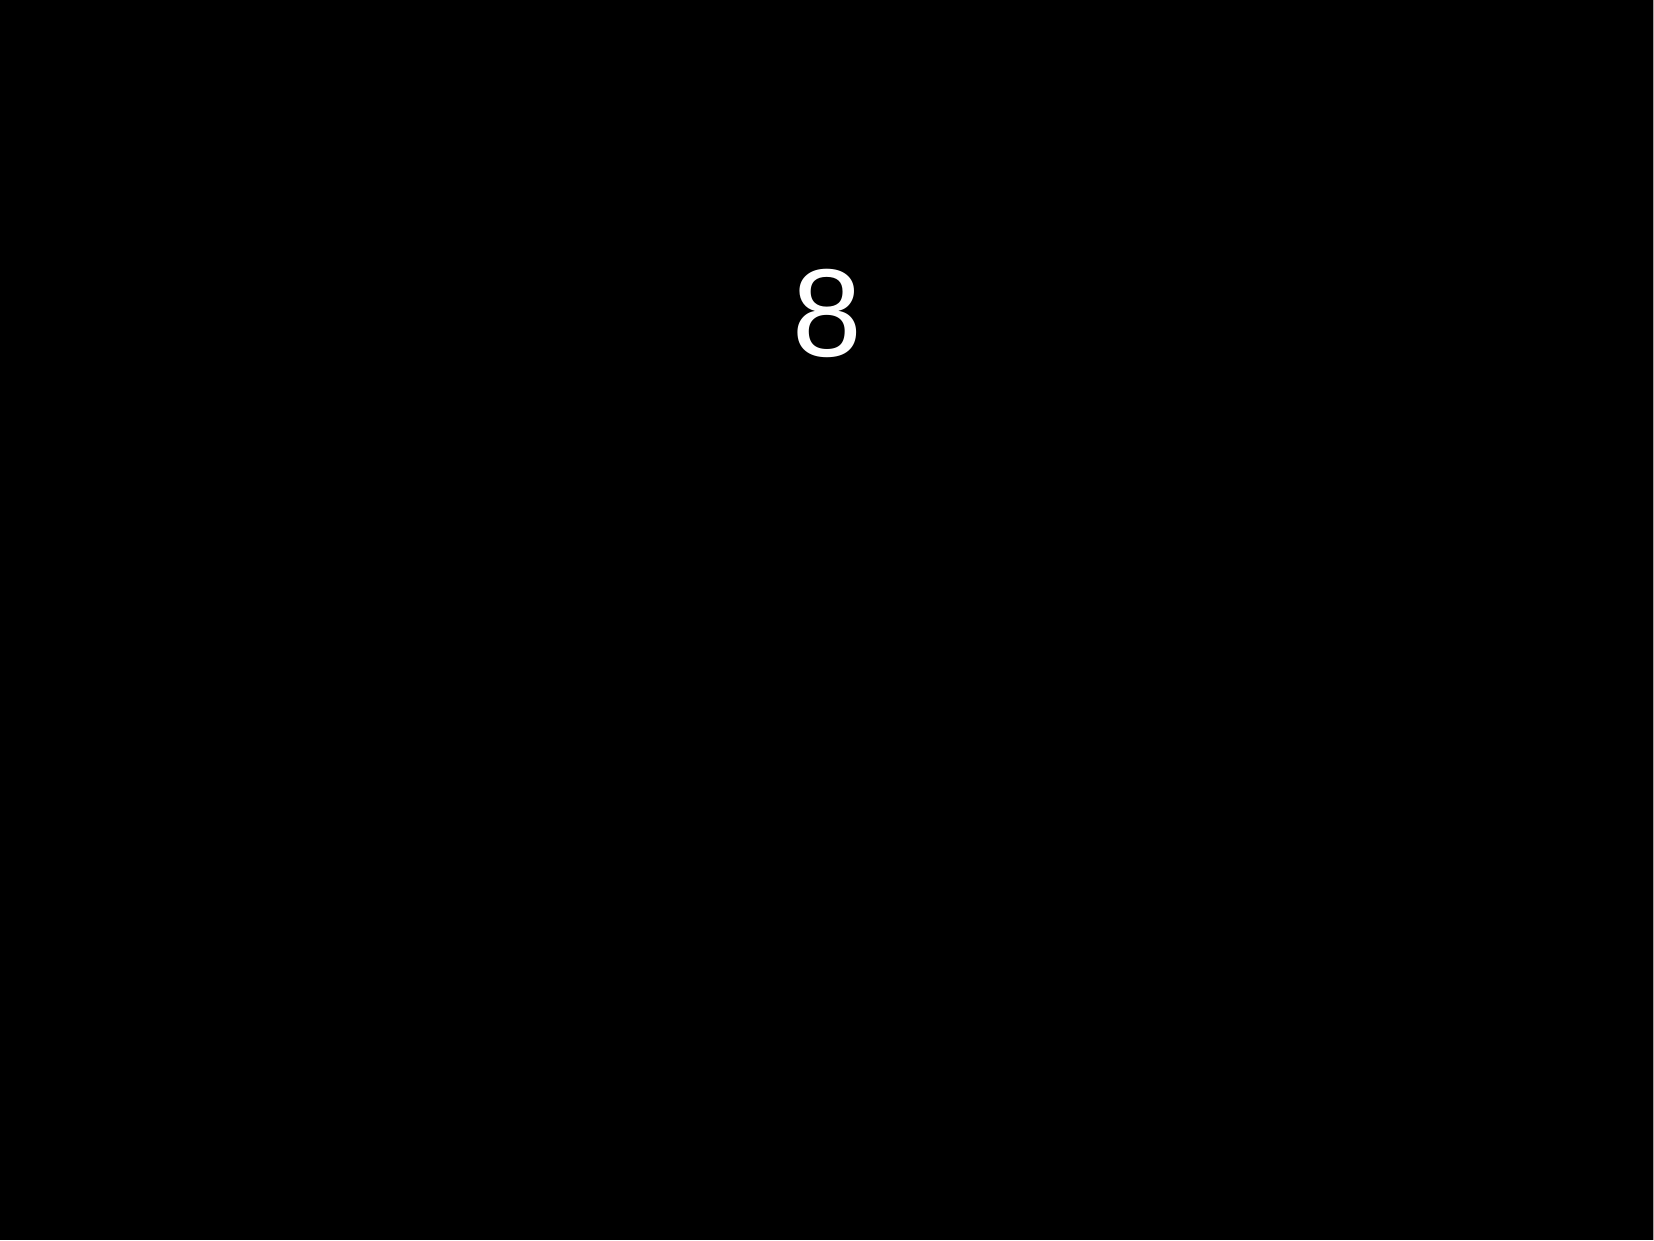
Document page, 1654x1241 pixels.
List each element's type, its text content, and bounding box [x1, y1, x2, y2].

text_box 8 [0, 236, 1654, 391]
